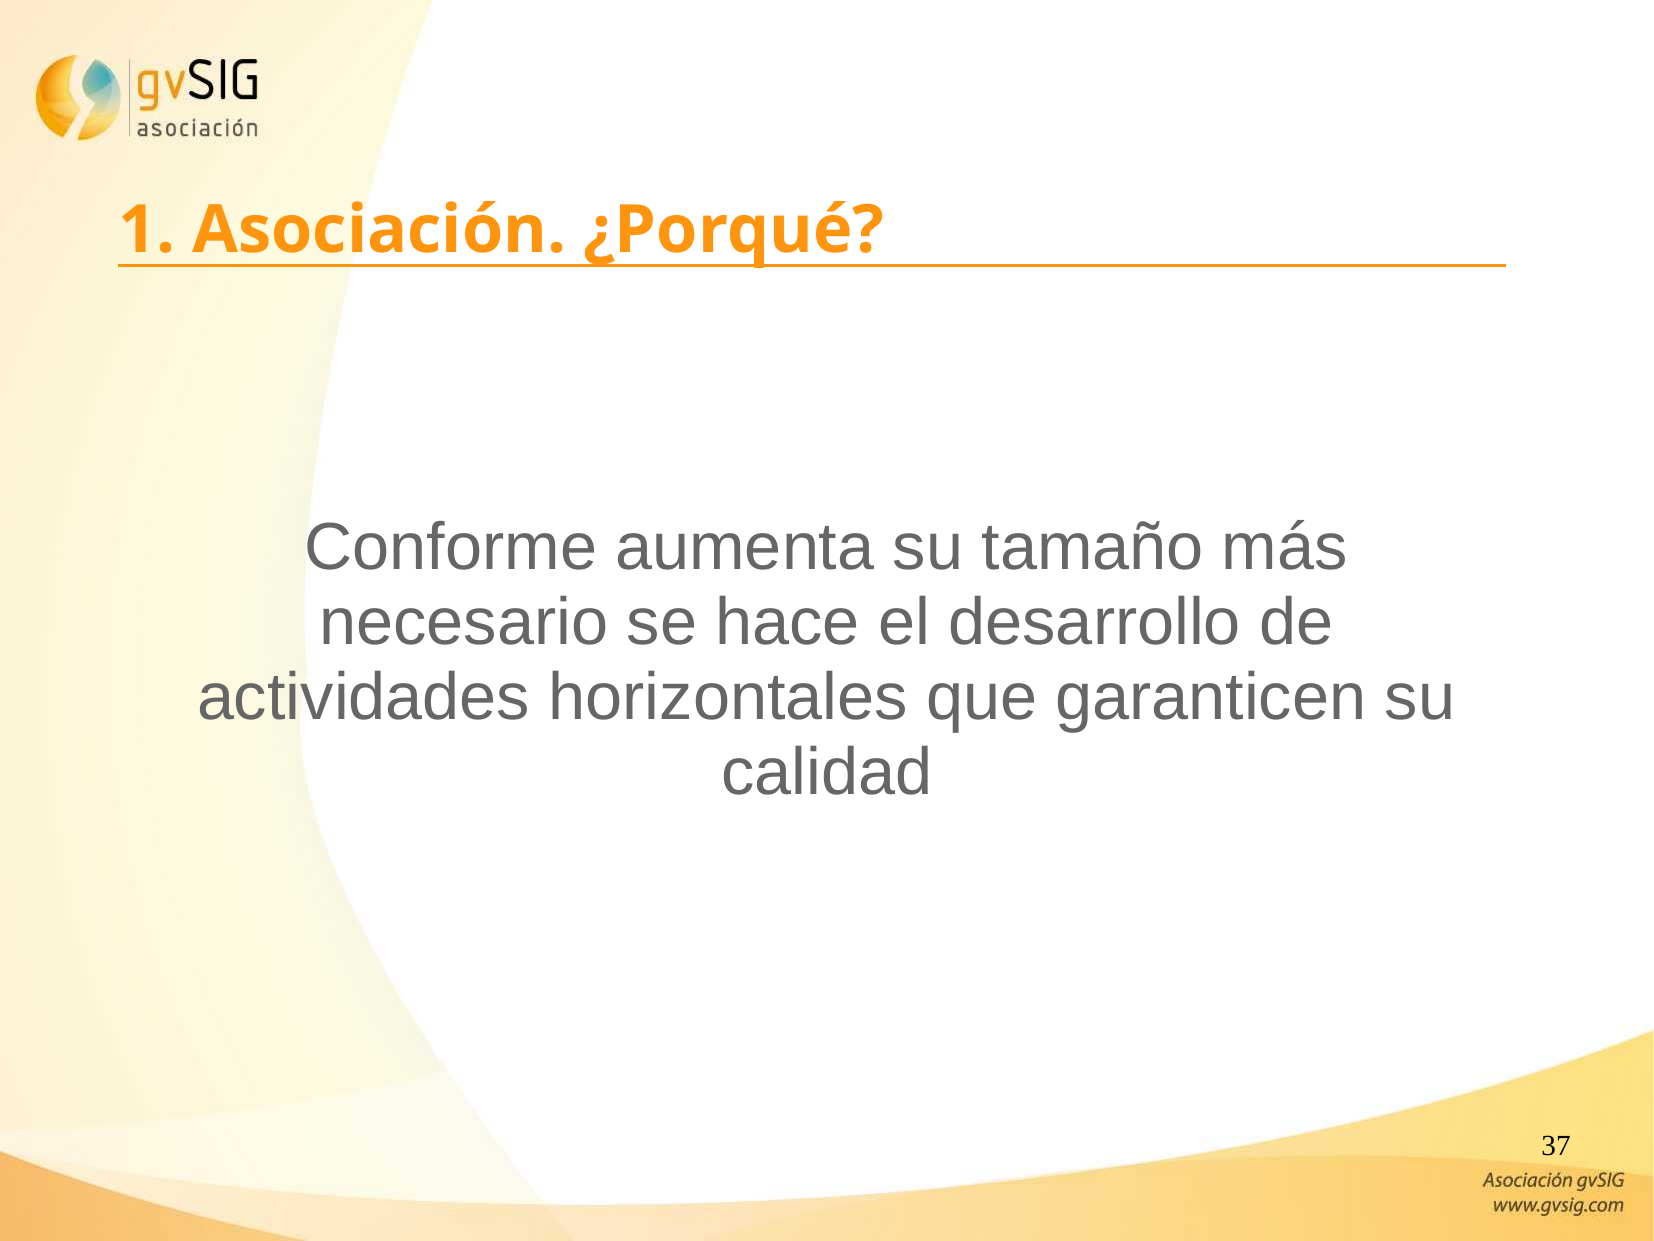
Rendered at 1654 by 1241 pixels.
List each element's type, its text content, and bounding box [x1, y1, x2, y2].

text_box Conforme aumenta su tamaño más necesario se hace el desarrollo de actividades horizontales que garanticen su calidad [147, 501, 1506, 891]
title 1. Asociación. ¿Porqué? [118, 177, 1607, 276]
picture [0, 0, 1654, 1241]
